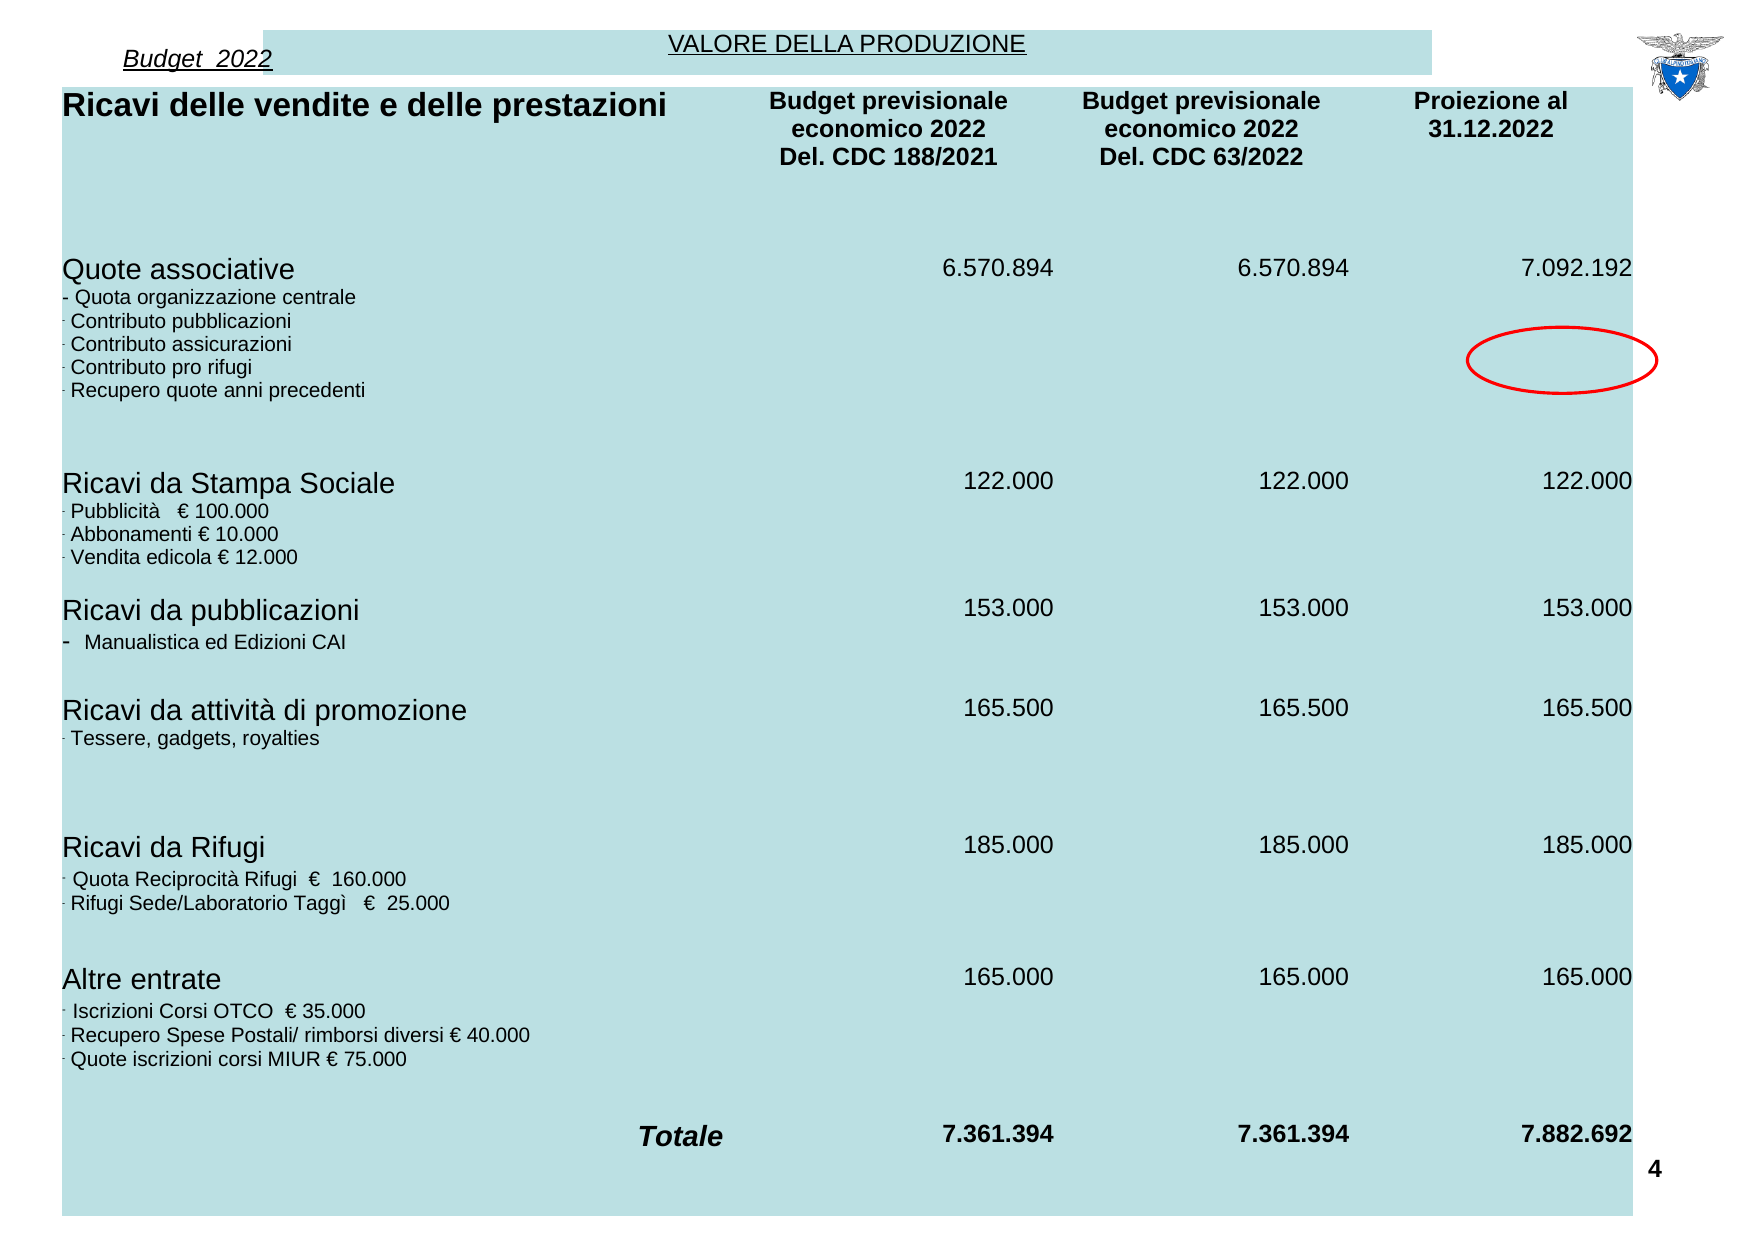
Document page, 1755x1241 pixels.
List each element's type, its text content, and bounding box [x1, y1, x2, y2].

table_cell 7.092.192 [1350, 253, 1633, 467]
picture [1633, 29, 1728, 108]
table_cell 165.500 [723, 694, 1054, 831]
table_cell 122.000 [723, 467, 1054, 594]
table_cell 153.000 [1054, 594, 1350, 694]
table_cell 122.000 [1350, 467, 1633, 594]
table_header Ricavi delle vendite e delle prestazioni [62, 87, 723, 253]
table_cell Altre entrate Iscrizioni Corsi OTCO € 35.000 Recupero Spese Postali/ rimborsi diversi € 40.000 Quote iscrizioni corsi MIUR € 75.000 [62, 963, 723, 1120]
text_box Budget 2022 [50, 35, 346, 82]
table_header VALORE DELLA PRODUZIONE [263, 30, 1432, 75]
table_cell 165.000 [723, 963, 1054, 1120]
table_cell 7.882.692 [1350, 1120, 1633, 1216]
table_cell 165.000 [1054, 963, 1350, 1120]
table_header Budget previsionale economico 2022 Del. CDC 63/2022 [1054, 87, 1350, 253]
table_cell 185.000 [1054, 831, 1350, 963]
table_cell 153.000 [1350, 594, 1633, 694]
table_cell 7.092.192 [1470, 329, 1633, 391]
table_cell 165.500 [1350, 694, 1633, 831]
table_cell 165.500 [1054, 694, 1350, 831]
table_cell Ricavi da pubblicazioni - Manualistica ed Edizioni CAI [62, 594, 723, 694]
table_cell 6.570.894 [1054, 253, 1350, 467]
table_cell Quote associative - Quota organizzazione centrale Contributo pubblicazioni Contributo assicurazioni Contributo pro rifugi Recupero quote anni precedenti [62, 253, 723, 467]
table_cell 7.361.394 [723, 1120, 1054, 1216]
table_cell 7.361.394 [1054, 1120, 1350, 1216]
text_box 4 [1633, 1145, 1681, 1191]
table_cell Ricavi da attività di promozione Tessere, gadgets, royalties [62, 694, 723, 831]
table_header Proiezione al 31.12.2022 [1350, 87, 1633, 253]
table_cell 122.000 [1054, 467, 1350, 594]
table_cell 165.000 [1350, 963, 1633, 1120]
table_cell Ricavi da Stampa Sociale Pubblicità € 100.000 Abbonamenti € 10.000 Vendita edicola € 12.000 [62, 467, 723, 594]
table_cell 185.000 [1350, 831, 1633, 963]
table_cell Totale [62, 1120, 723, 1216]
table_cell Ricavi da Rifugi Quota Reciprocità Rifugi € 160.000 Rifugi Sede/Laboratorio Taggì € 25.000 [62, 831, 723, 963]
table_cell 185.000 [723, 831, 1054, 963]
table_header Budget previsionale economico 2022 Del. CDC 188/2021 [723, 87, 1054, 253]
table_cell 6.570.894 [723, 253, 1054, 467]
table_cell 153.000 [723, 594, 1054, 694]
